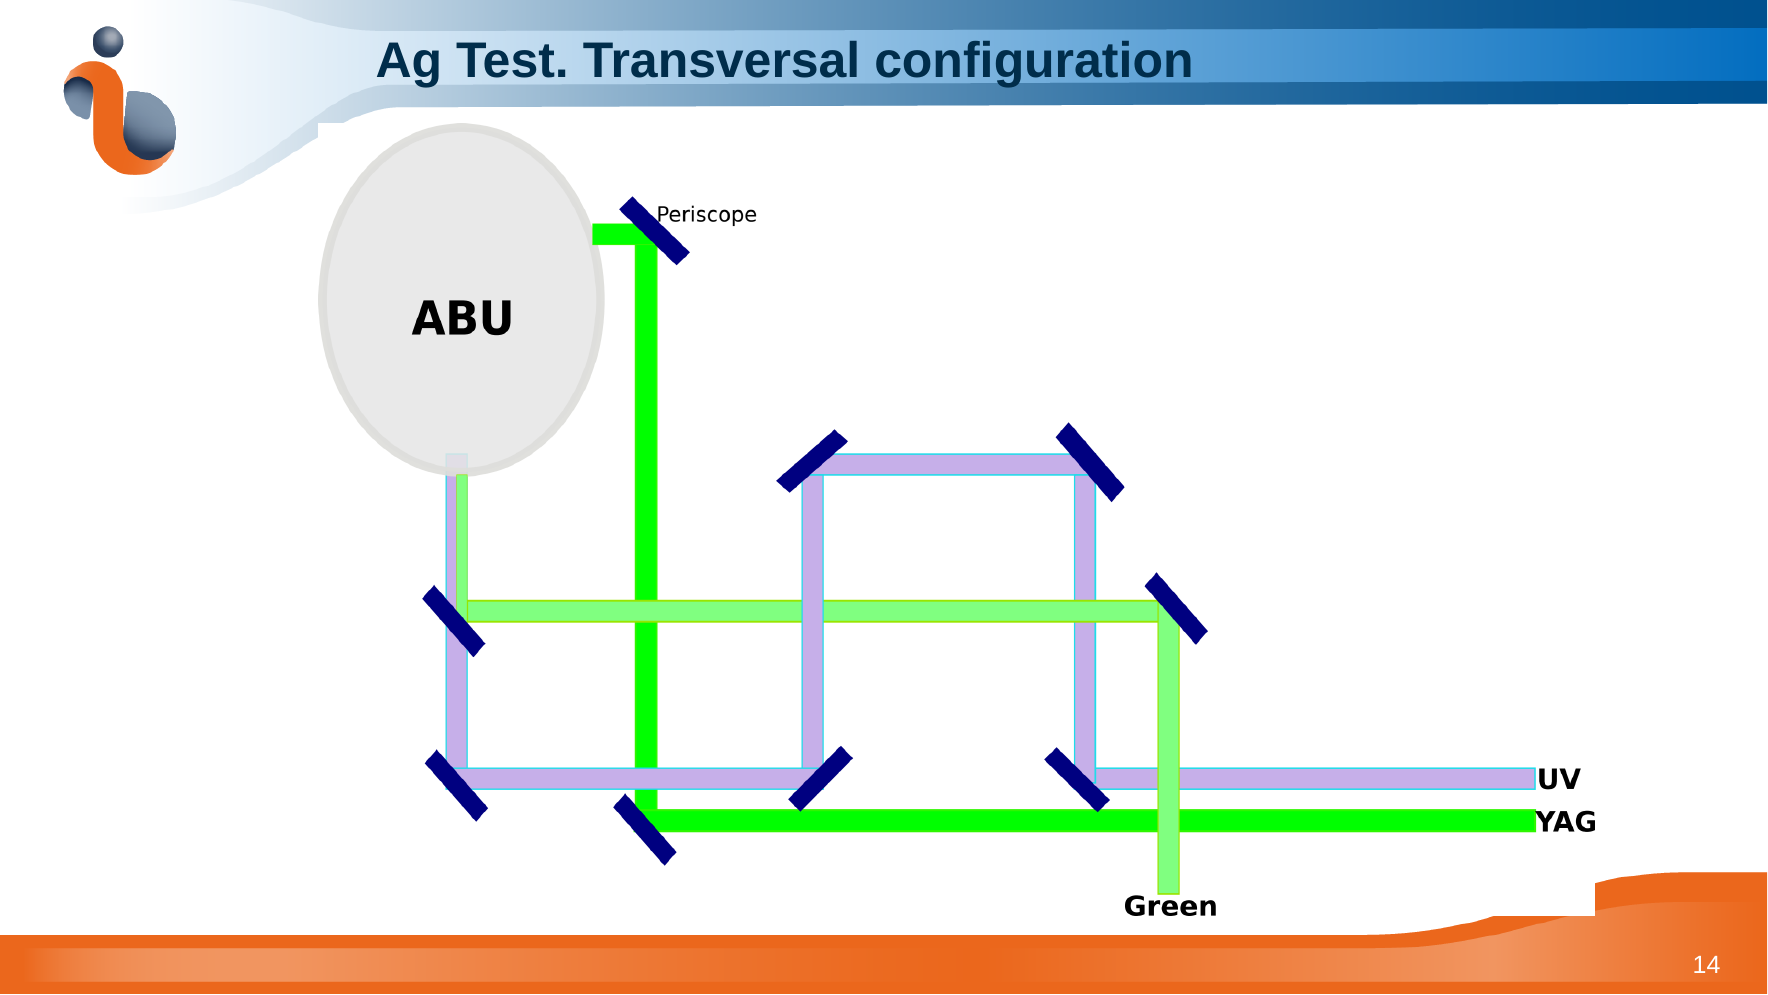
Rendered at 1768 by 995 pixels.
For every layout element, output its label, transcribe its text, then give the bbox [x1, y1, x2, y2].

title Ag Test. Transversal configuration [375, 24, 1309, 96]
picture [0, 0, 1768, 994]
